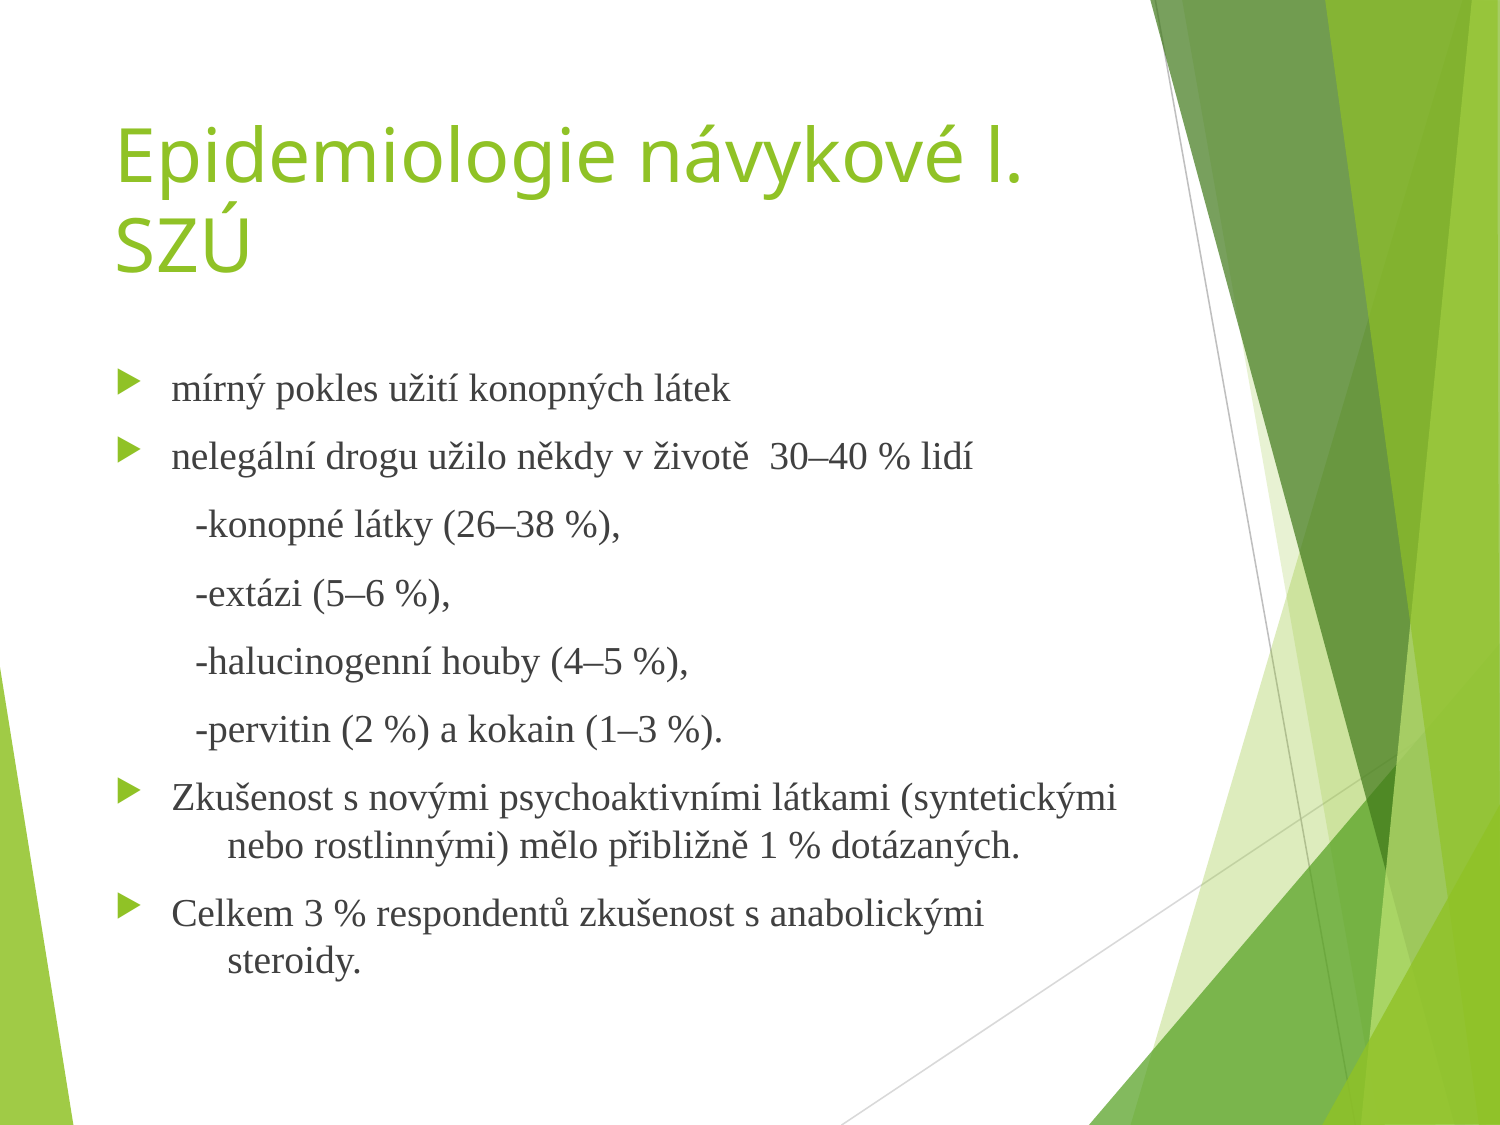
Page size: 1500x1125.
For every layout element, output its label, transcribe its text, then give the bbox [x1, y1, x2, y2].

list mírný pokles užití konopných látek nelegální drogu užilo někdy v životě 30–40 % lidí -konopné látky (26–38 %), -extázi (5–6 %), -halucinogenní houby (4–5 %), -pervitin (2 %) a kokain (1–3 %). Zkušenost s novými psychoaktivními látkami (syntetickými nebo rostlinnými) mělo přibližně 1 % dotázaných. Celkem 3 % respondentů zkušenost s anabolickými steroidy. [99, 354, 1142, 992]
title Epidemiologie návykové l. SZÚ [99, 99, 1142, 317]
